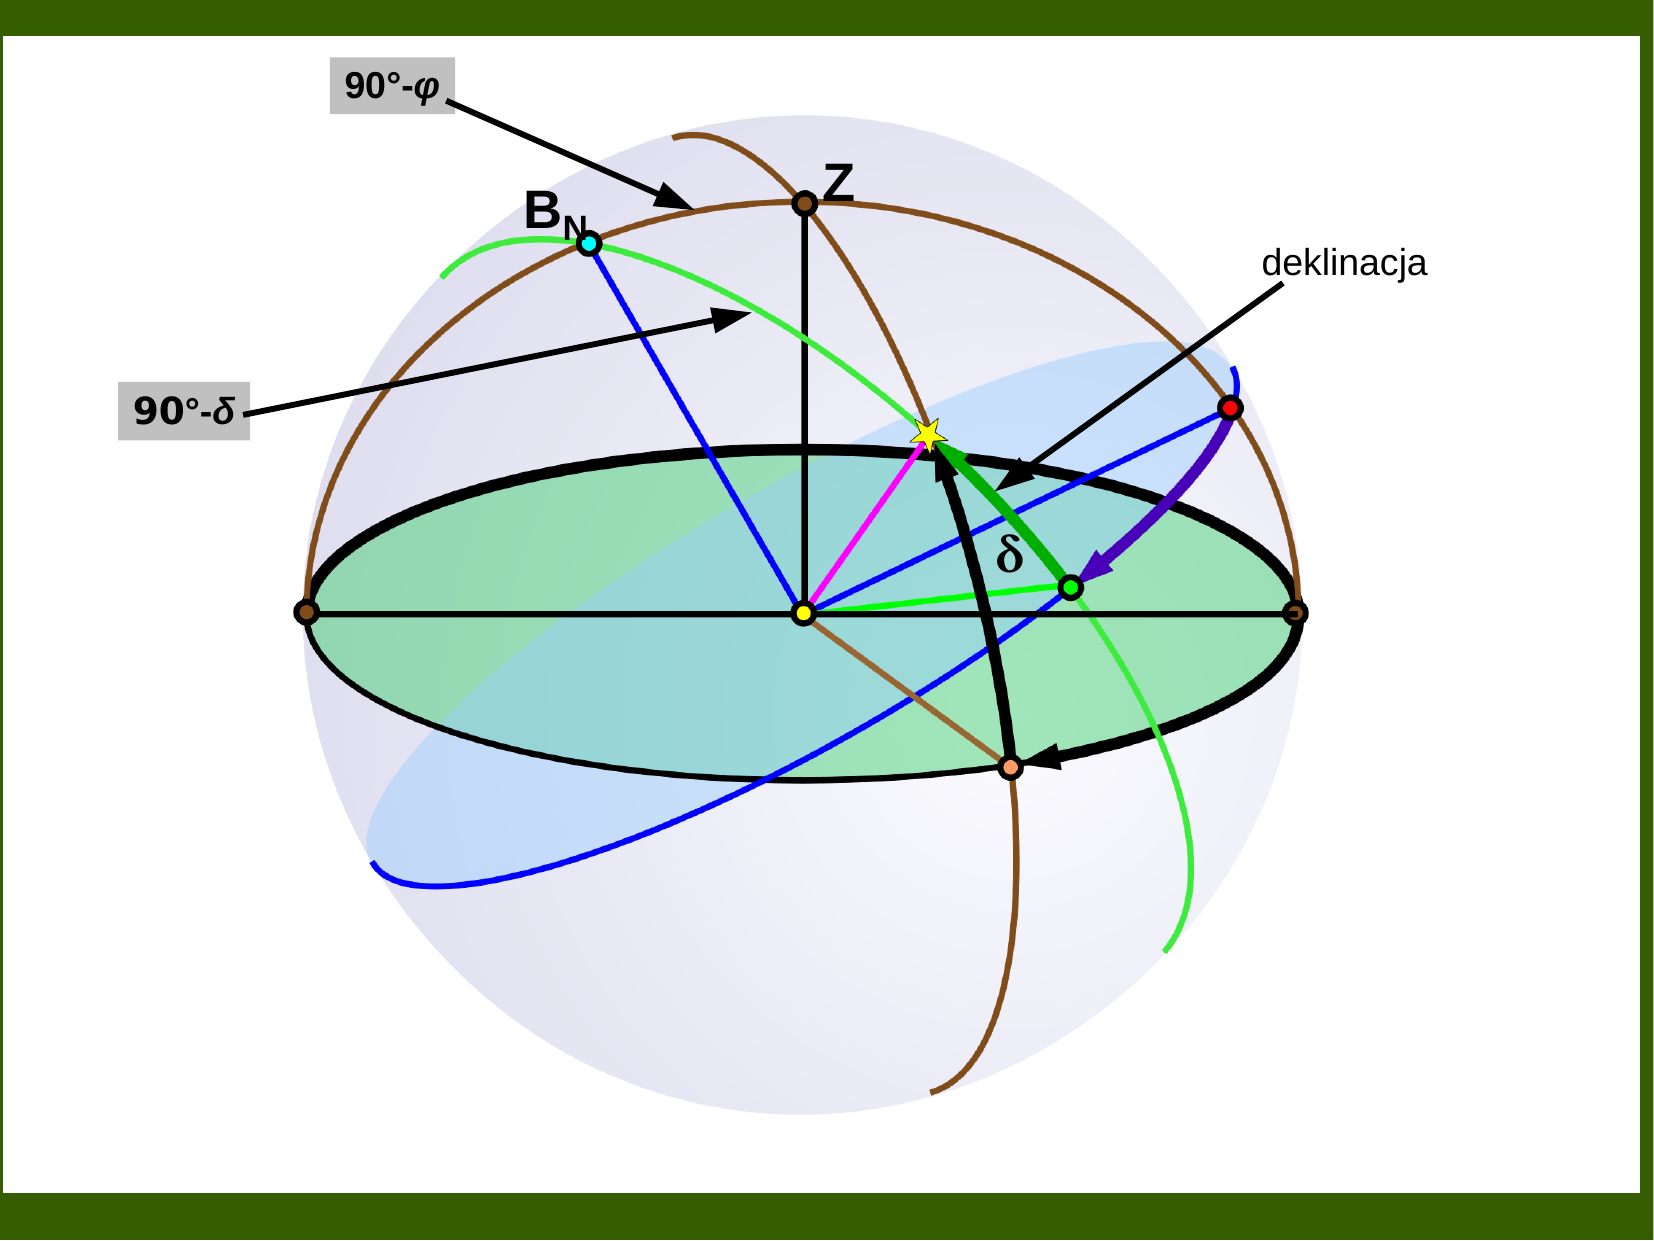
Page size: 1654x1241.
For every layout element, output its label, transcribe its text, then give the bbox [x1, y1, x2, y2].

text_box δ [980, 516, 1048, 595]
text_box Z [807, 145, 871, 221]
text_box 90°-φ [329, 57, 456, 115]
text_box 90°-δ [118, 381, 251, 441]
picture [3, 36, 1640, 1193]
text_box BN [508, 172, 604, 255]
text_box deklinacja [1246, 234, 1443, 292]
